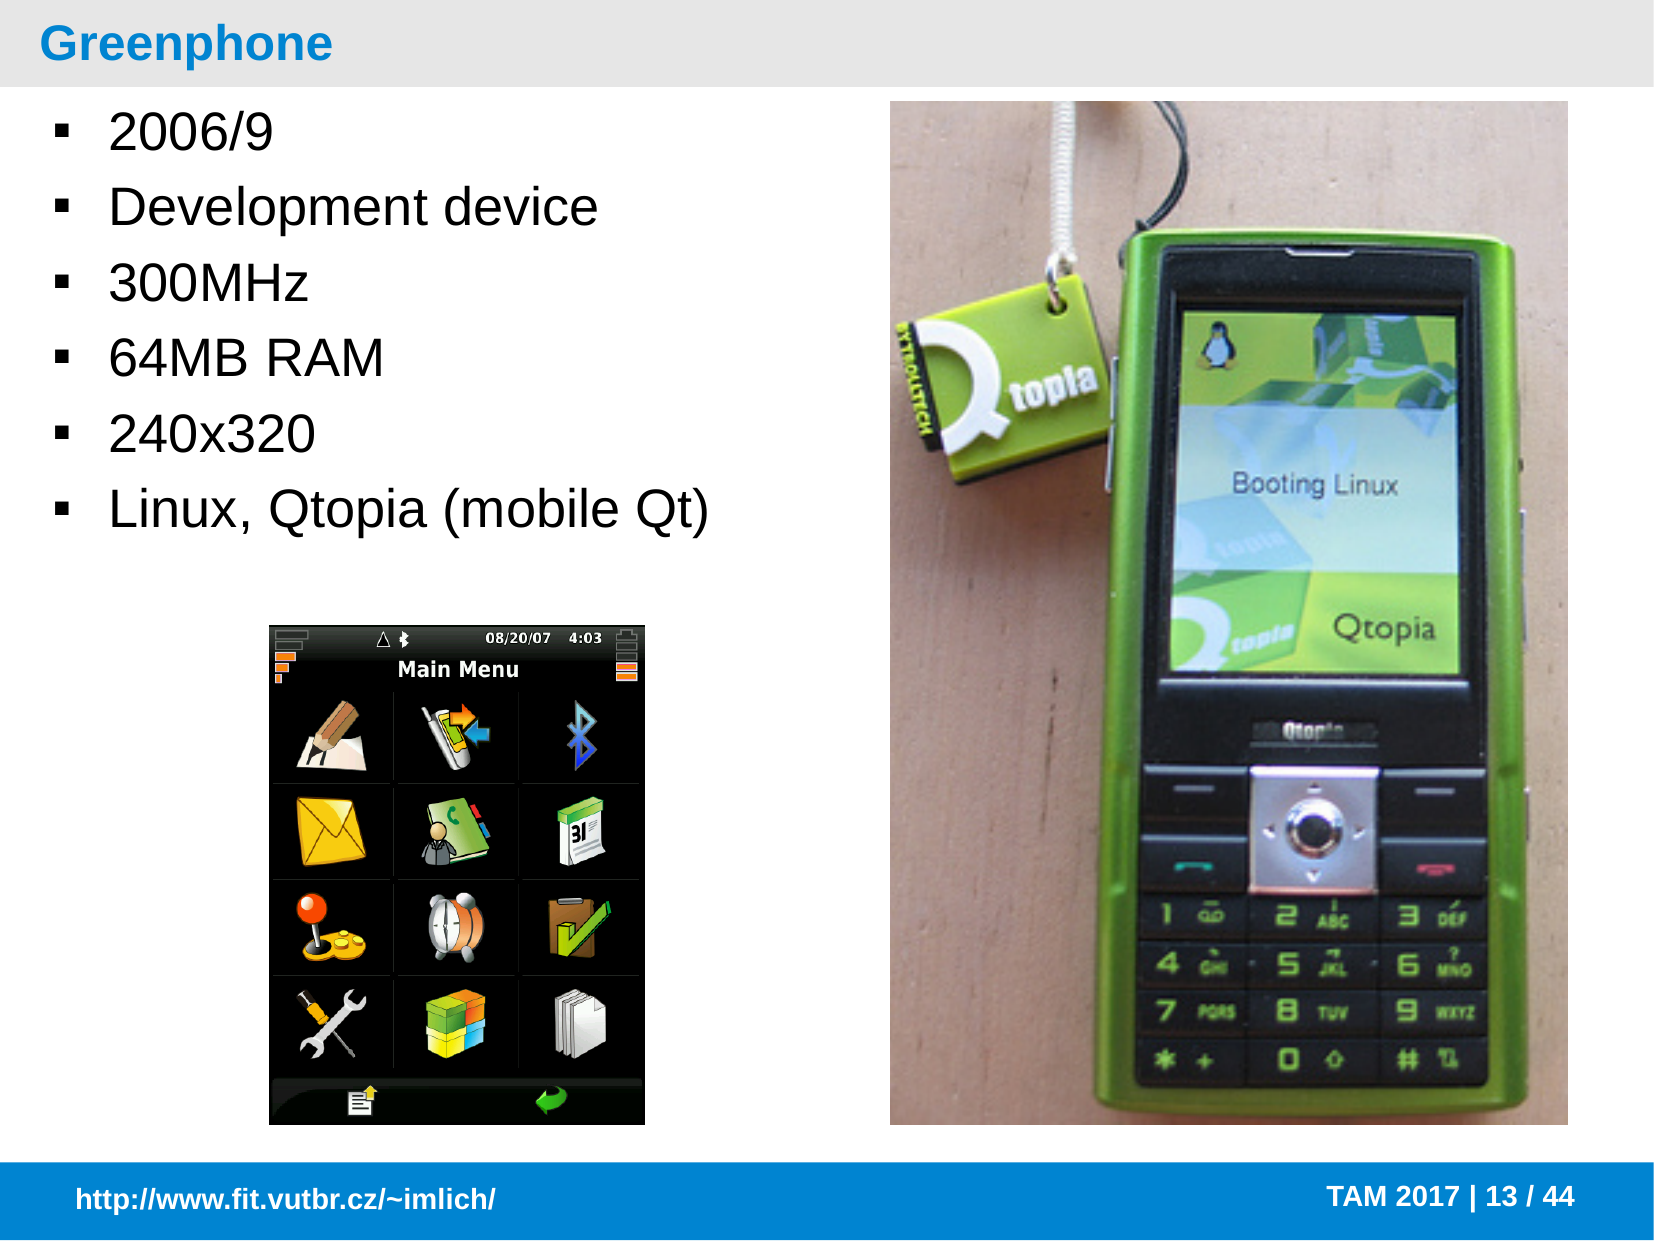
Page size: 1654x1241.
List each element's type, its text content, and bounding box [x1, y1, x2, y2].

picture [269, 625, 645, 1126]
list 2006/9 Development device 300MHz 64MB RAM 240x320 Linux, Qtopia (mobile Qt) [37, 101, 807, 1126]
picture [890, 101, 1568, 1126]
title Greenphone [39, 5, 1615, 81]
